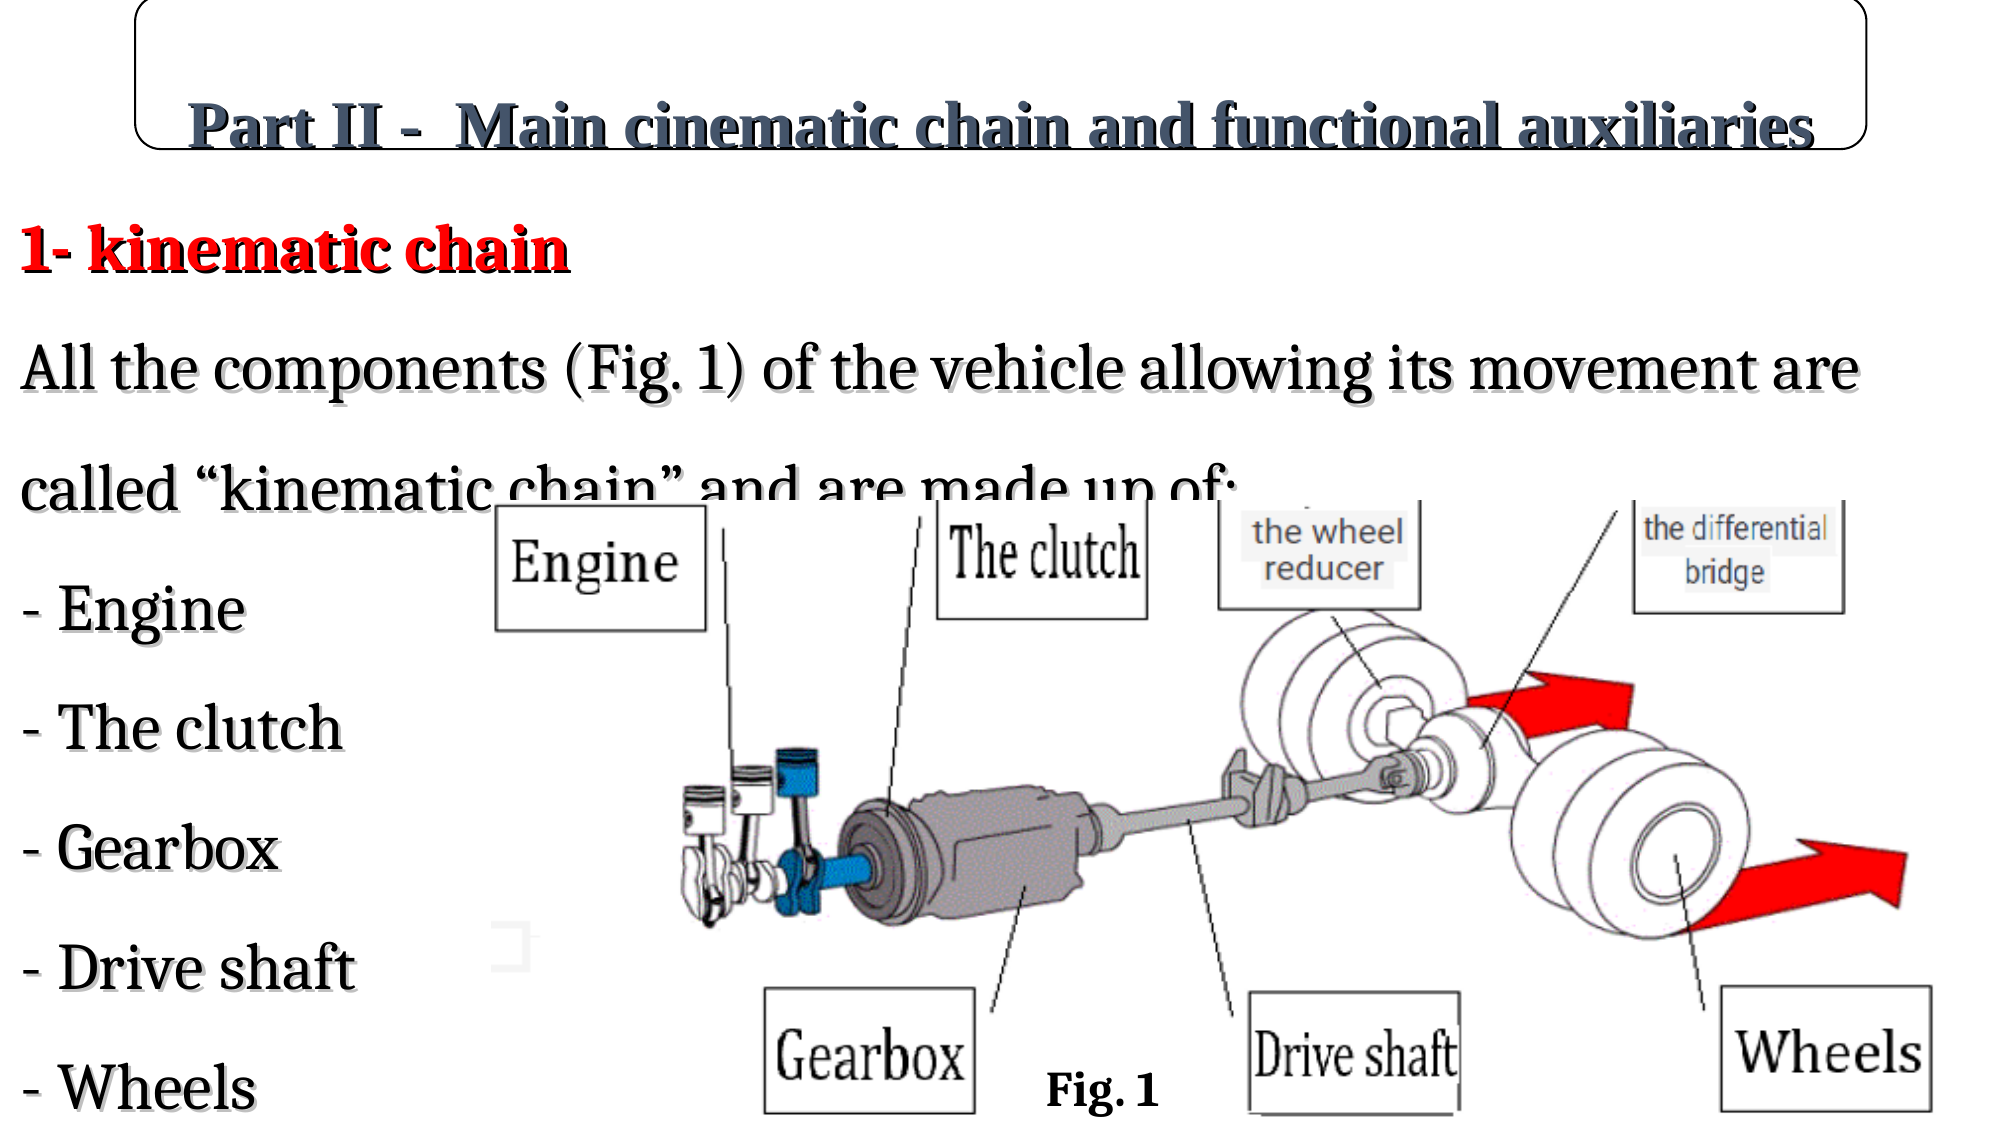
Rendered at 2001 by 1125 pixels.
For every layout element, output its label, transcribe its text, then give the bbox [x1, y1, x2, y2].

text_box Fig. 1 [1030, 1049, 1195, 1125]
picture [491, 500, 1945, 1124]
text_box 1- kinematic chain All the components (Fig. 1) of the vehicle allowing its movement are called “kinematic chain” and are made up of: - Engine - The clutch - Gearbox - Drive shaft - Wheels [5, 155, 2000, 1125]
text_box Part II - Main cinematic chain and functional auxiliaries [135, 0, 1867, 150]
